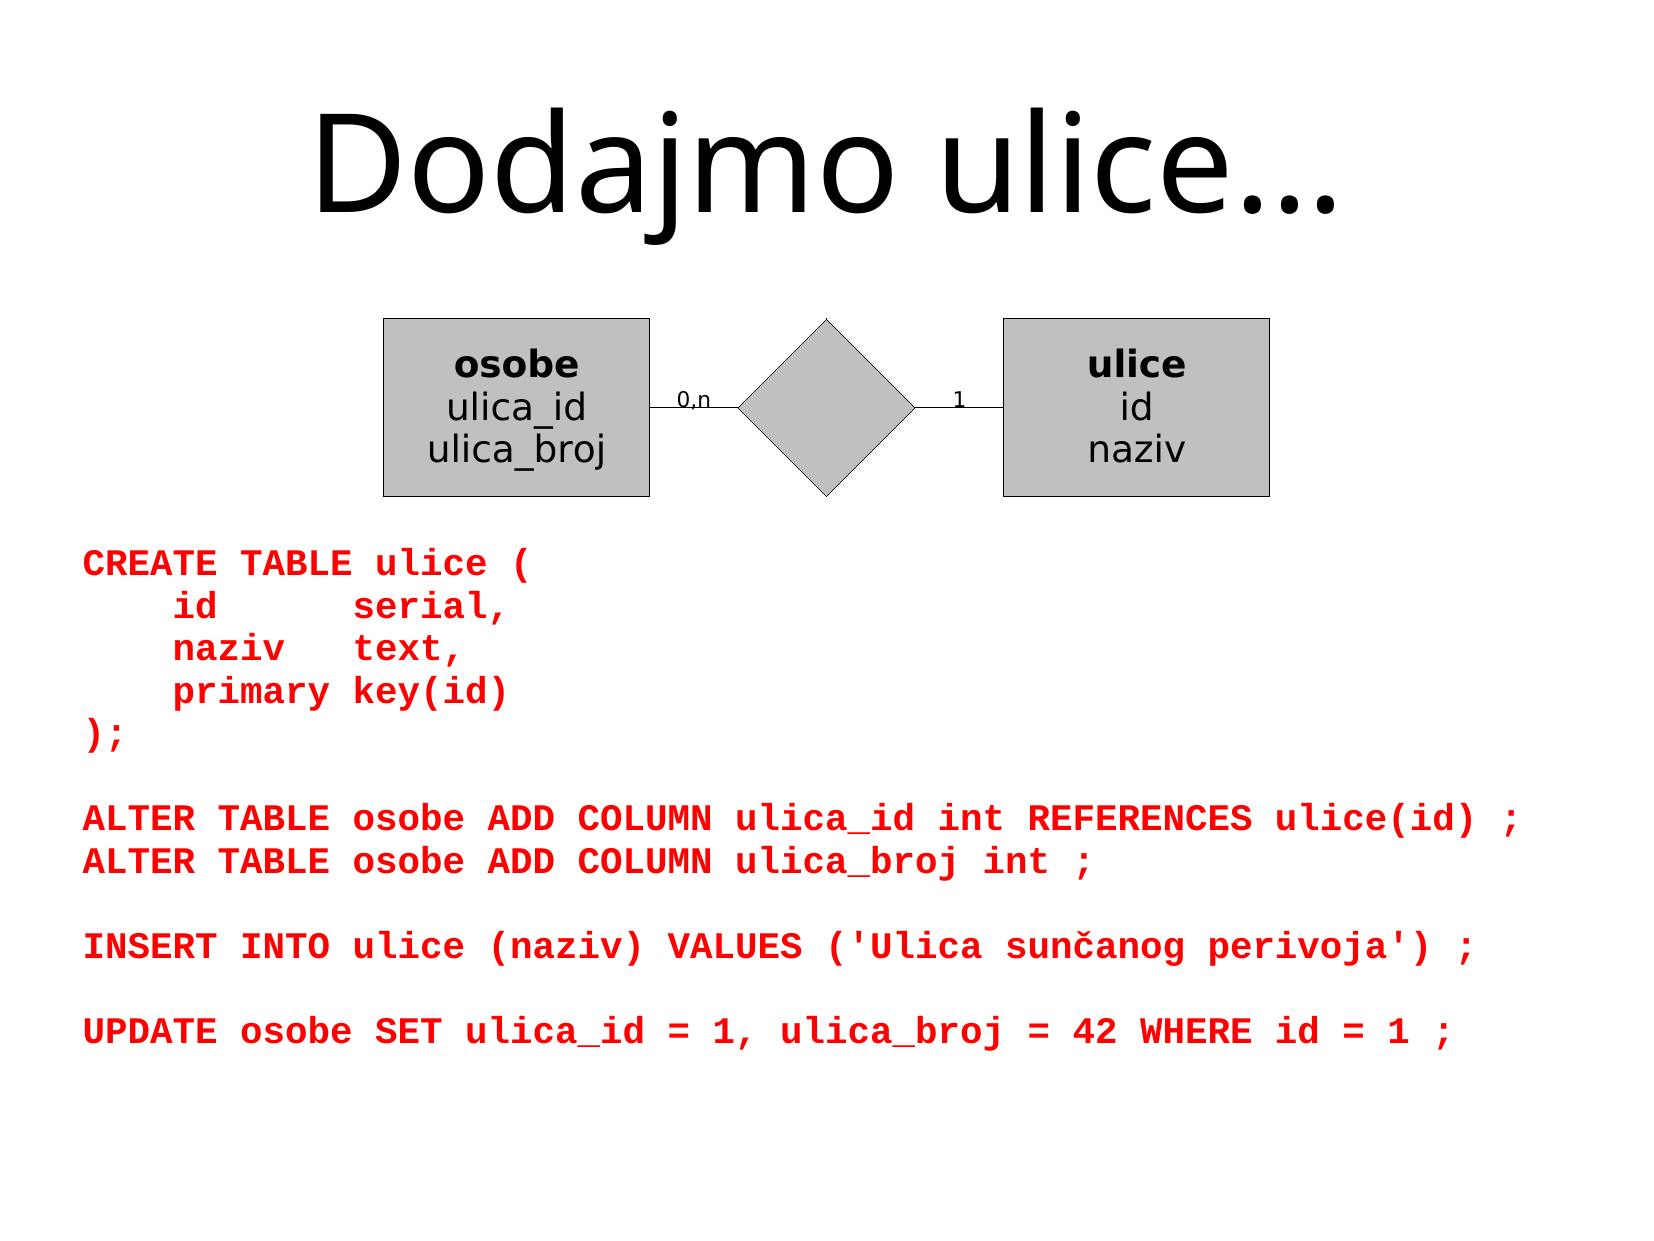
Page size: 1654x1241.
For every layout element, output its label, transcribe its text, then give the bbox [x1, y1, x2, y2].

text_box [738, 318, 915, 497]
text_box ulice id naziv [1003, 318, 1270, 497]
title Dodajmo ulice... [82, 0, 1571, 296]
list CREATE TABLE ulice ( id serial, naziv text, primary key(id) ); ALTER TABLE osobe ADD COLUMN ulica_id int REFERENCES ulice(id) ; ALTER TABLE osobe ADD COLUMN ulica_broj int ; INSERT INTO ulice (naziv) VALUES ('Ulica sunčanog perivoja') ; UPDATE osobe SET ulica_id = 1, ulica_broj = 42 WHERE id = 1 ; [82, 501, 1595, 1109]
text_box osobe ulica_id ulica_broj [383, 318, 650, 497]
